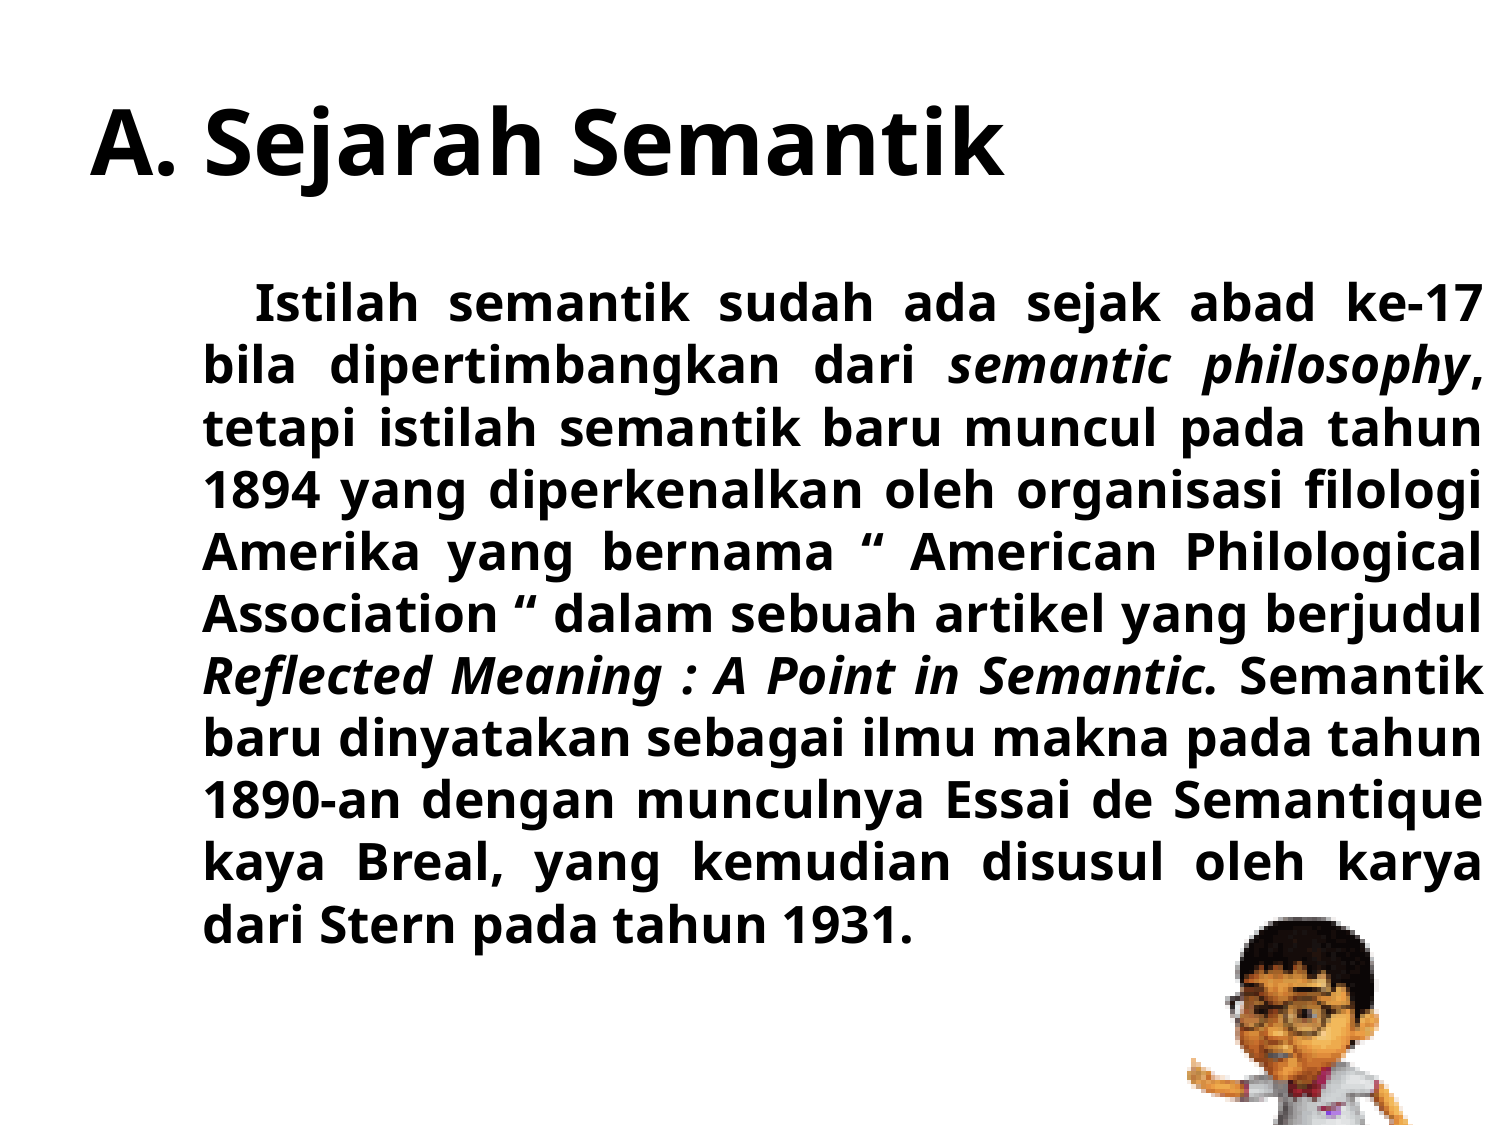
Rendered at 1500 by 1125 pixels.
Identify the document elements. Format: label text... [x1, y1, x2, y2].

list Istilah semantik sudah ada sejak abad ke-17 bila dipertimbangkan dari semantic philosophy, tetapi istilah semantik baru muncul pada tahun 1894 yang diperkenalkan oleh organisasi filologi Amerika yang bernama “ American Philological Association “ dalam sebuah artikel yang berjudul Reflected Meaning : A Point in Semantic. Semantik baru dinyatakan sebagai ilmu makna pada tahun 1890-an dengan munculnya Essai de Semantique kaya Breal, yang kemudian disusul oleh karya dari Stern pada tahun 1931. [187, 262, 1500, 1013]
picture [1187, 913, 1428, 1125]
title A. Sejarah Semantik [75, 45, 1425, 233]
